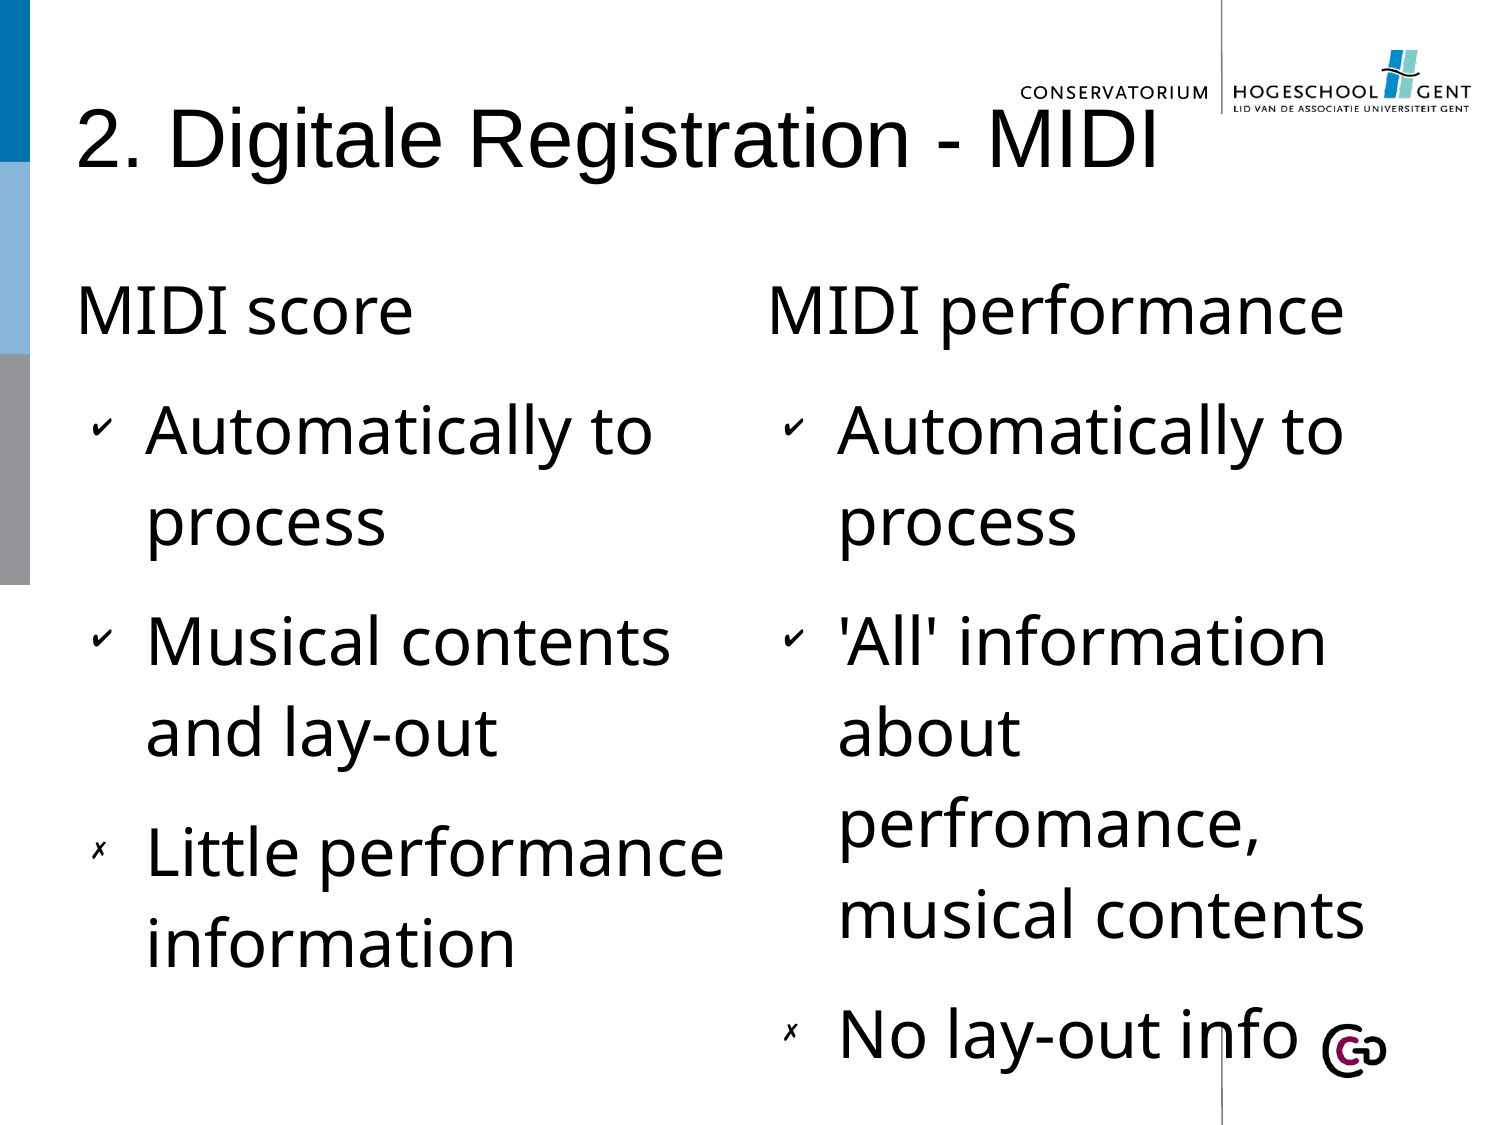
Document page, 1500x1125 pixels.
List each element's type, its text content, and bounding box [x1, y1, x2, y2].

picture [1298, 1011, 1410, 1090]
picture [0, 162, 30, 585]
list MIDI score Automatically to process Musical contents and lay-out Little performance information [75, 263, 734, 991]
title 2. Digitale Registration - MIDI [75, 52, 1425, 226]
list MIDI performance Automatically to process 'All' information about perfromance, musical contents No lay-out info [766, 263, 1426, 991]
picture [1403, 50, 1471, 112]
